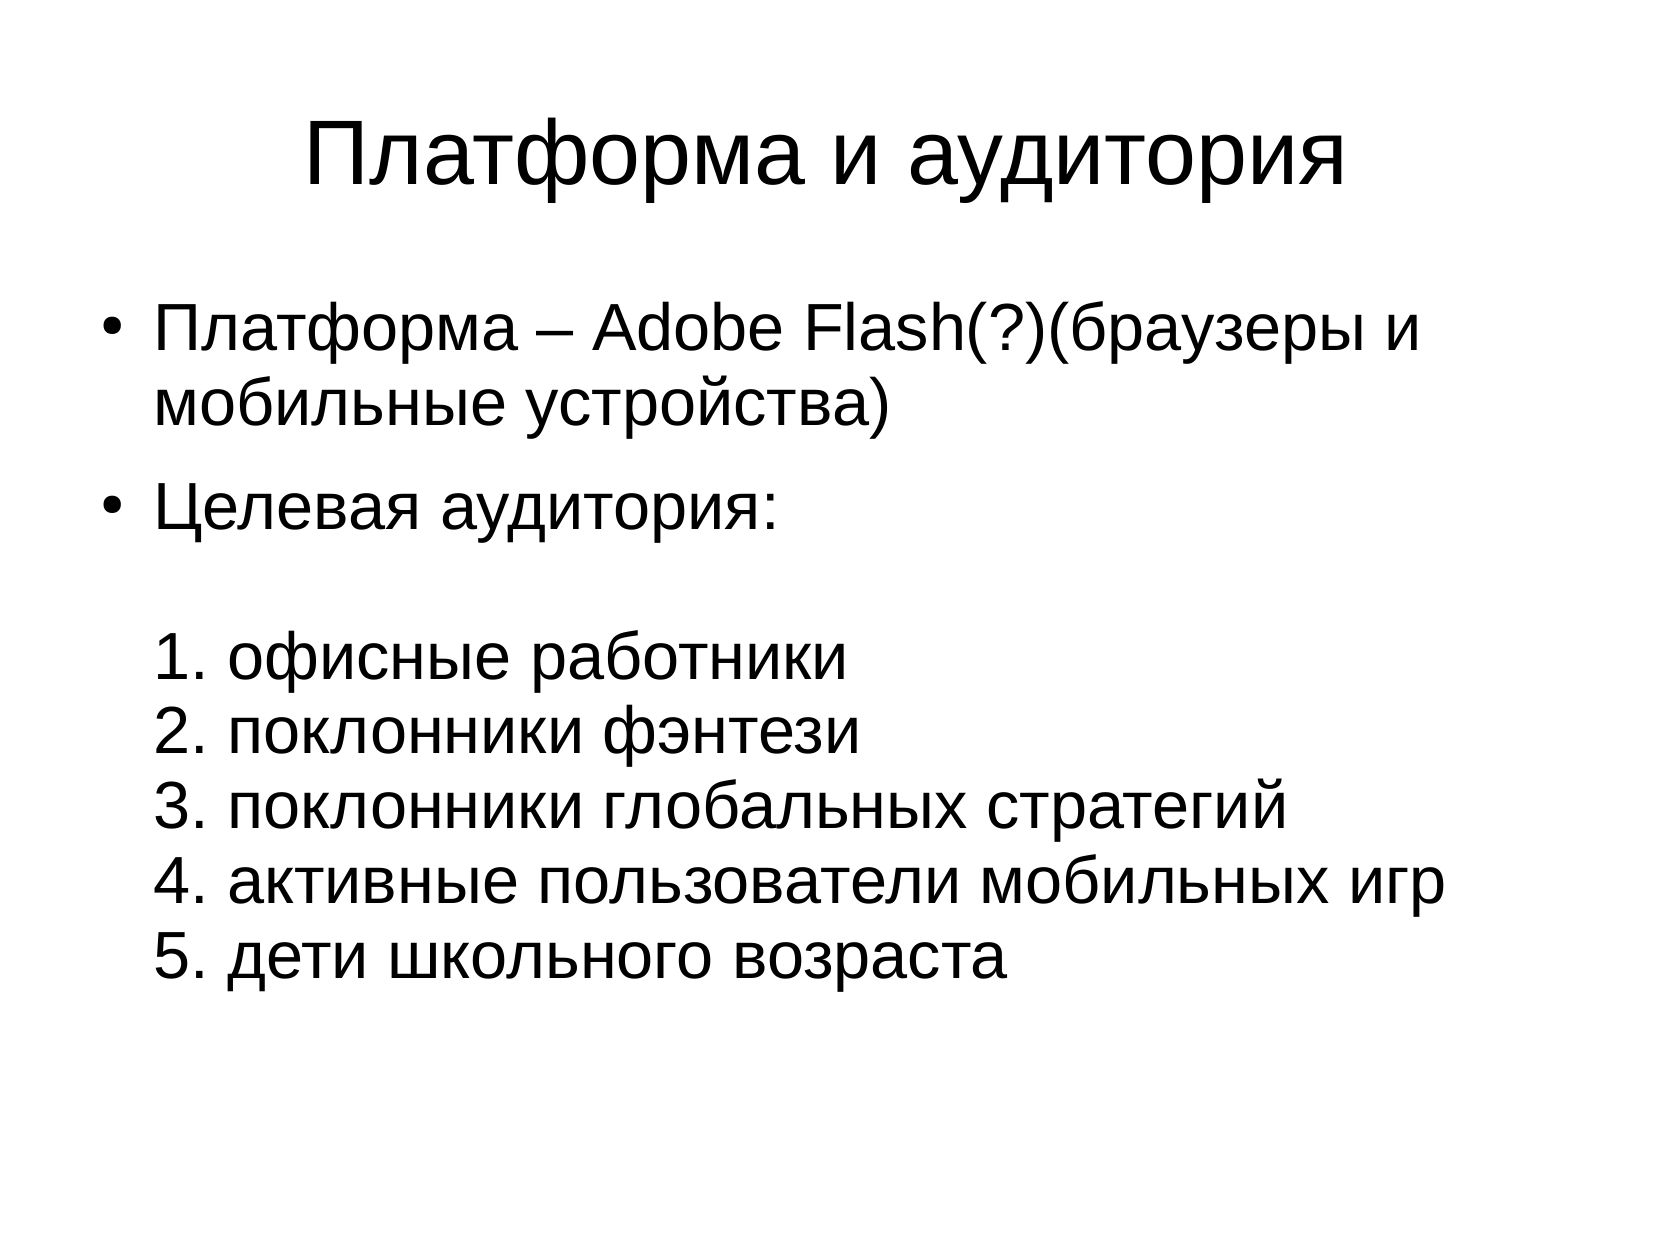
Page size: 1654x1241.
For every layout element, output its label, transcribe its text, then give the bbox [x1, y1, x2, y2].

title Платформа и аудитория [82, 49, 1571, 257]
list Платформа – Adobe Flash(?)(браузеры и мобильные устройства) Целевая аудитория: 1. офисные работники 2. поклонники фэнтези 3. поклонники глобальных стратегий 4. активные пользователи мобильных игр 5. дети школьного возраста [82, 290, 1571, 1109]
